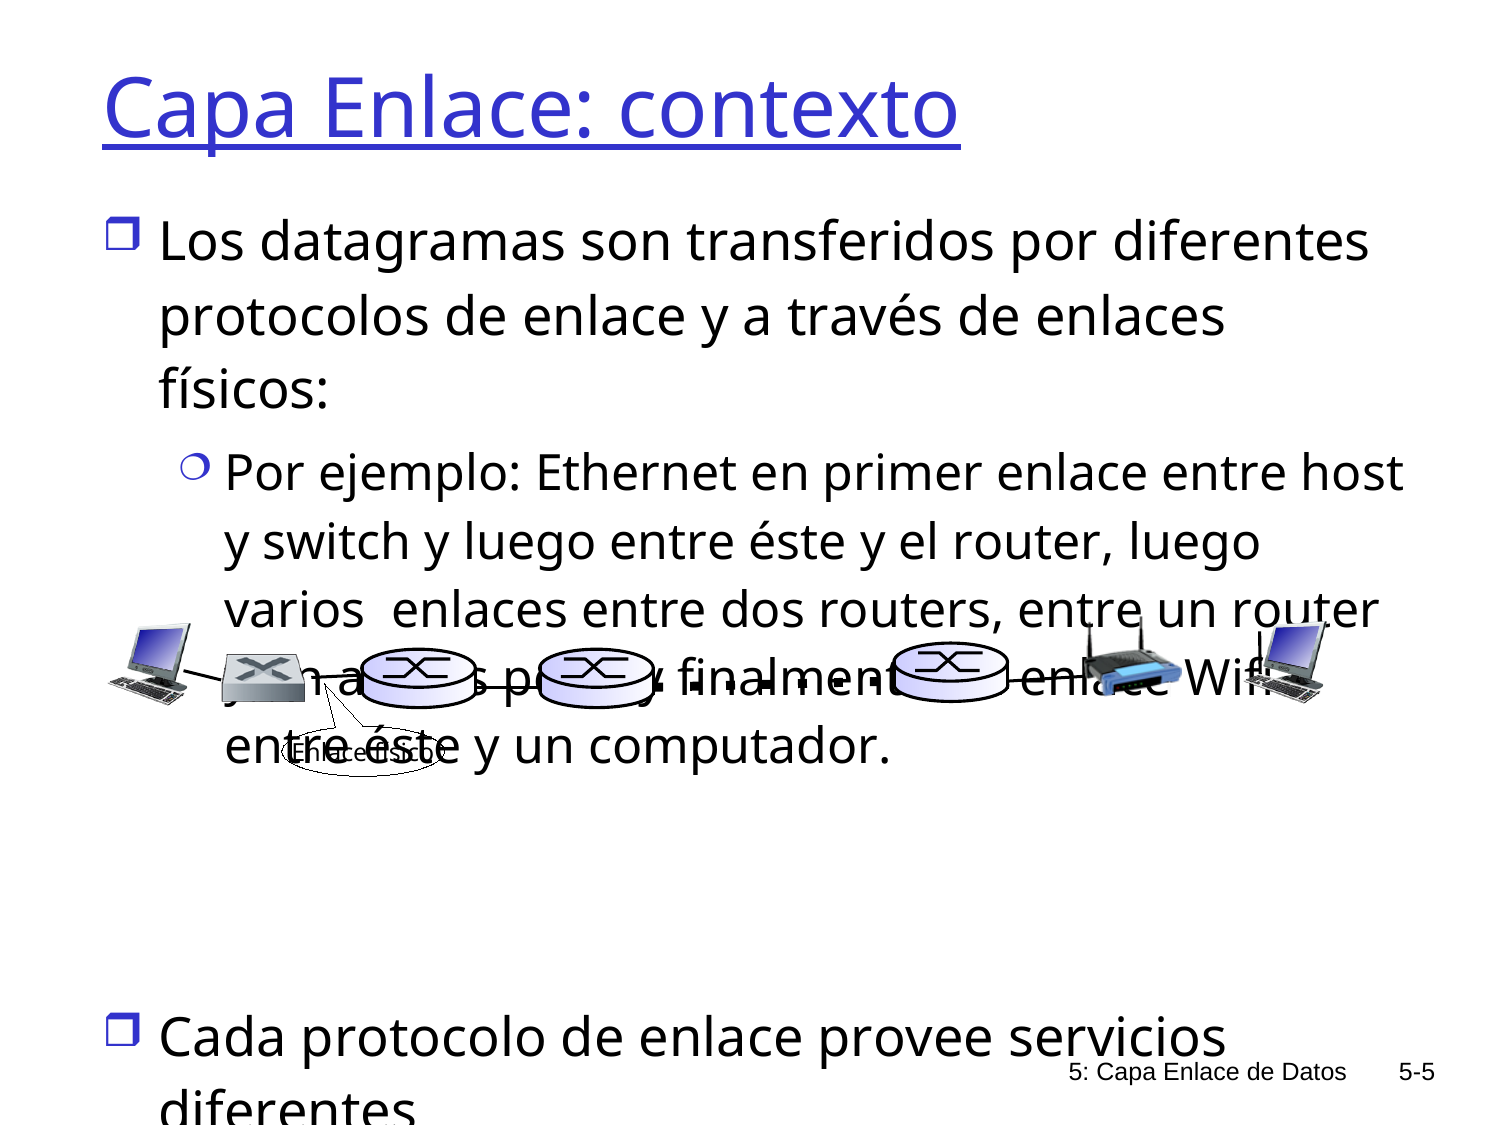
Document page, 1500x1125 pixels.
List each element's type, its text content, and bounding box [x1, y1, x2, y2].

picture [87, 619, 193, 712]
text_box [362, 649, 476, 708]
text_box [1268, 626, 1320, 669]
picture [1084, 616, 1182, 697]
title Capa Enlace: contexto [87, 15, 1426, 195]
text_box [540, 649, 654, 708]
picture [1223, 617, 1329, 710]
text_box [132, 628, 184, 671]
text_box [894, 643, 1008, 702]
text_box Enlace físico [281, 683, 445, 777]
picture [221, 654, 305, 702]
list Los datagramas son transferidos por diferentes protocolos de enlace y a través de enlaces físicos: Por ejemplo: Ethernet en primer enlace entre host y switch y luego entre éste y el router, luego varios enlaces entre dos routers, entre un router y un access point y finalmente un enlace Wifi entre éste y un computador. Cada protocolo de enlace provee servicios diferentes Por ejemplo: puede o no proveer transferencia confiable sobre el enlace [87, 195, 1426, 1029]
